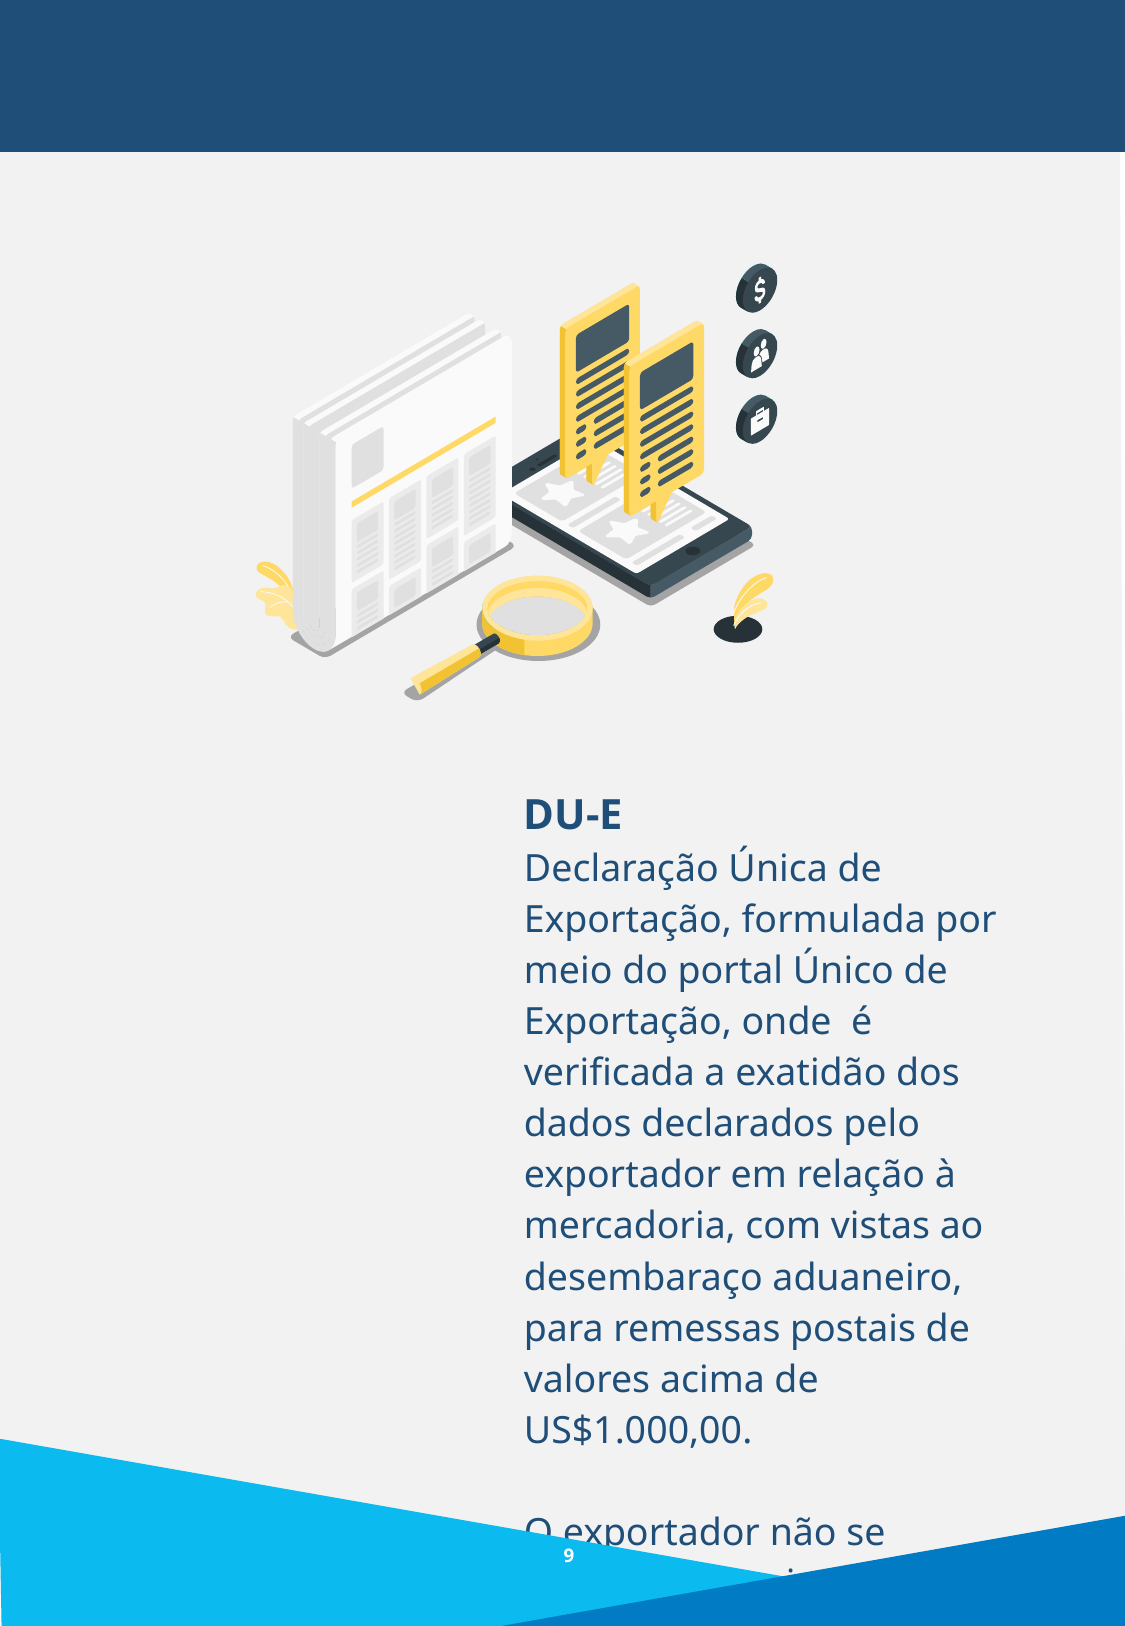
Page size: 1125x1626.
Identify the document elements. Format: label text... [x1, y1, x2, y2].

text_box <número> [548, 1513, 802, 1601]
picture [255, 263, 778, 701]
text_box DU-E Declaração Única de Exportação, formulada por meio do portal Único de Exportação, onde é verificada a exatidão dos dados declarados pelo exportador em relação à mercadoria, com vistas ao desembaraço aduaneiro, para remessas postais de valores acima de US$1.000,00. O exportador não se preocupa com isso. Os Correios fazem! [509, 777, 1049, 1438]
text_box [0, 0, 1125, 1438]
picture [3, 1438, 1125, 1625]
